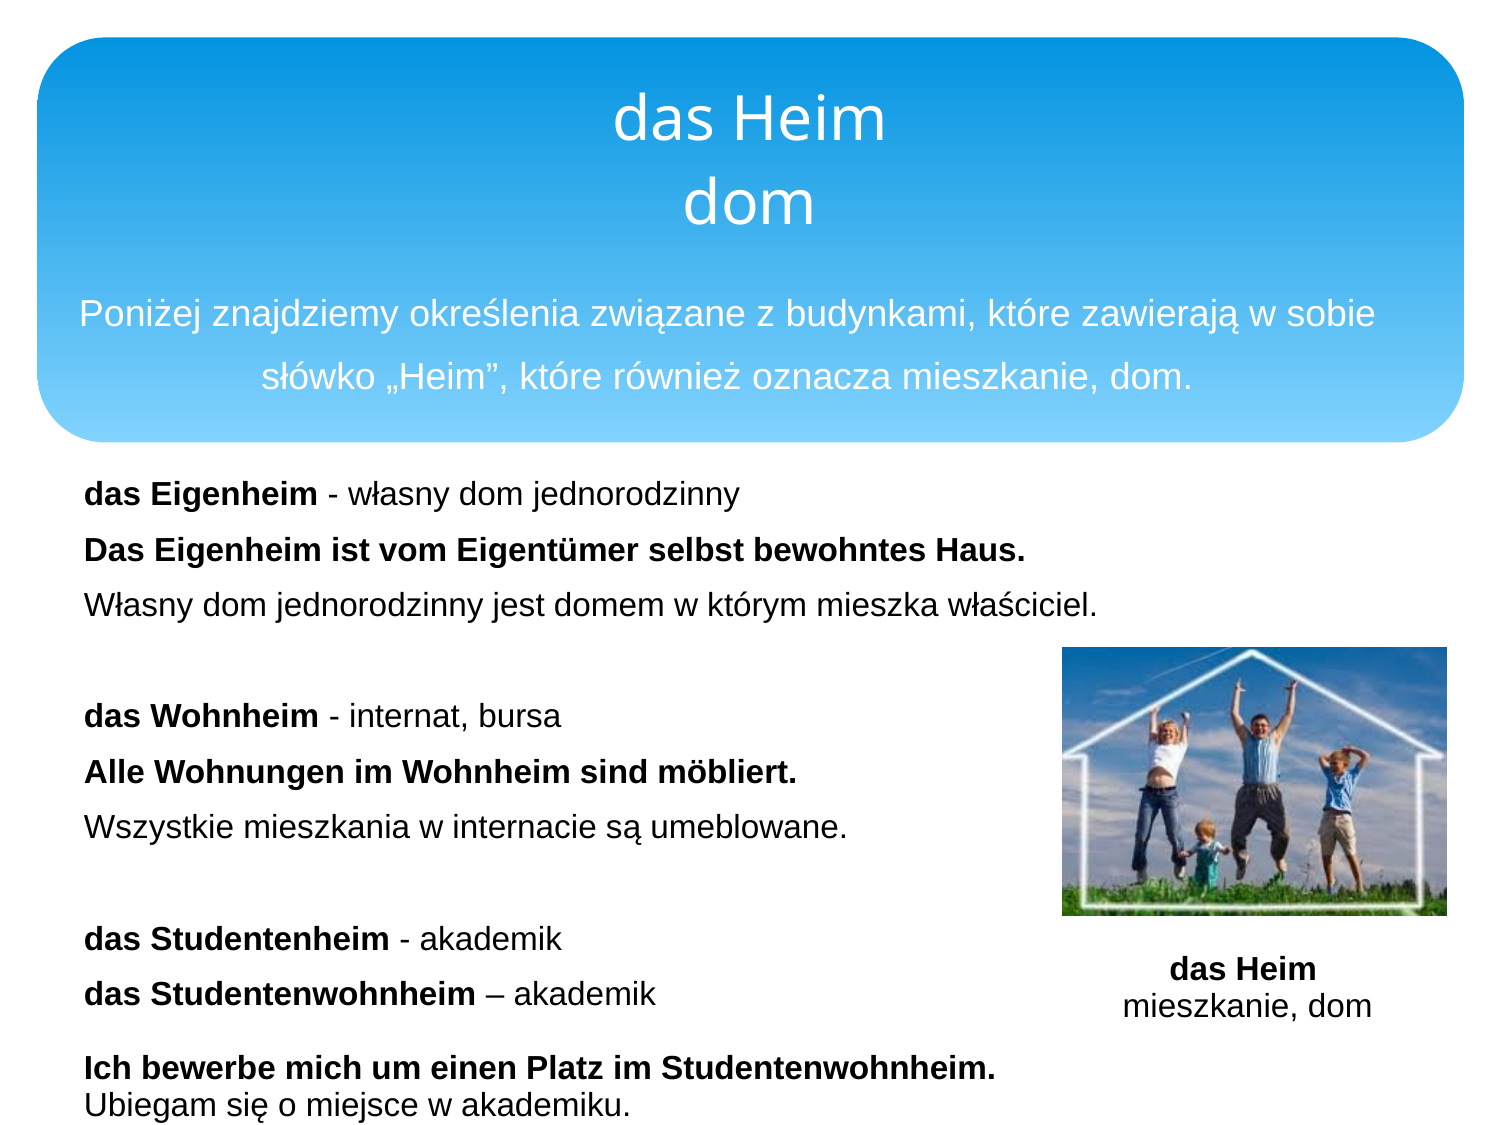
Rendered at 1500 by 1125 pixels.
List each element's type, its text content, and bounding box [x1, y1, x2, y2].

text_box das Heim mieszkanie, dom [1107, 943, 1388, 1034]
text_box Poniżej znajdziemy określenia związane z budynkami, które zawierają w sobie słówko „Heim”, które również oznacza mieszkanie, dom. [64, 263, 1388, 384]
picture [1062, 647, 1447, 916]
subtitle das Eigenheim - własny dom jednorodzinny Das Eigenheim ist vom Eigentümer selbst bewohntes Haus. Własny dom jednorodzinny jest domem w którym mieszka właściciel. das Wohnheim - internat, bursa Alle Wohnungen im Wohnheim sind möbliert. Wszystkie mieszkania w internacie są umeblowane. das Studentenheim - akademik das Studentenwohnheim – akademik Ich bewerbe mich um einen Platz im Studentenwohnheim. Ubiegam się o miejsce w akademiku. [83, 458, 1300, 1123]
title das Heim dom [75, 62, 1425, 254]
